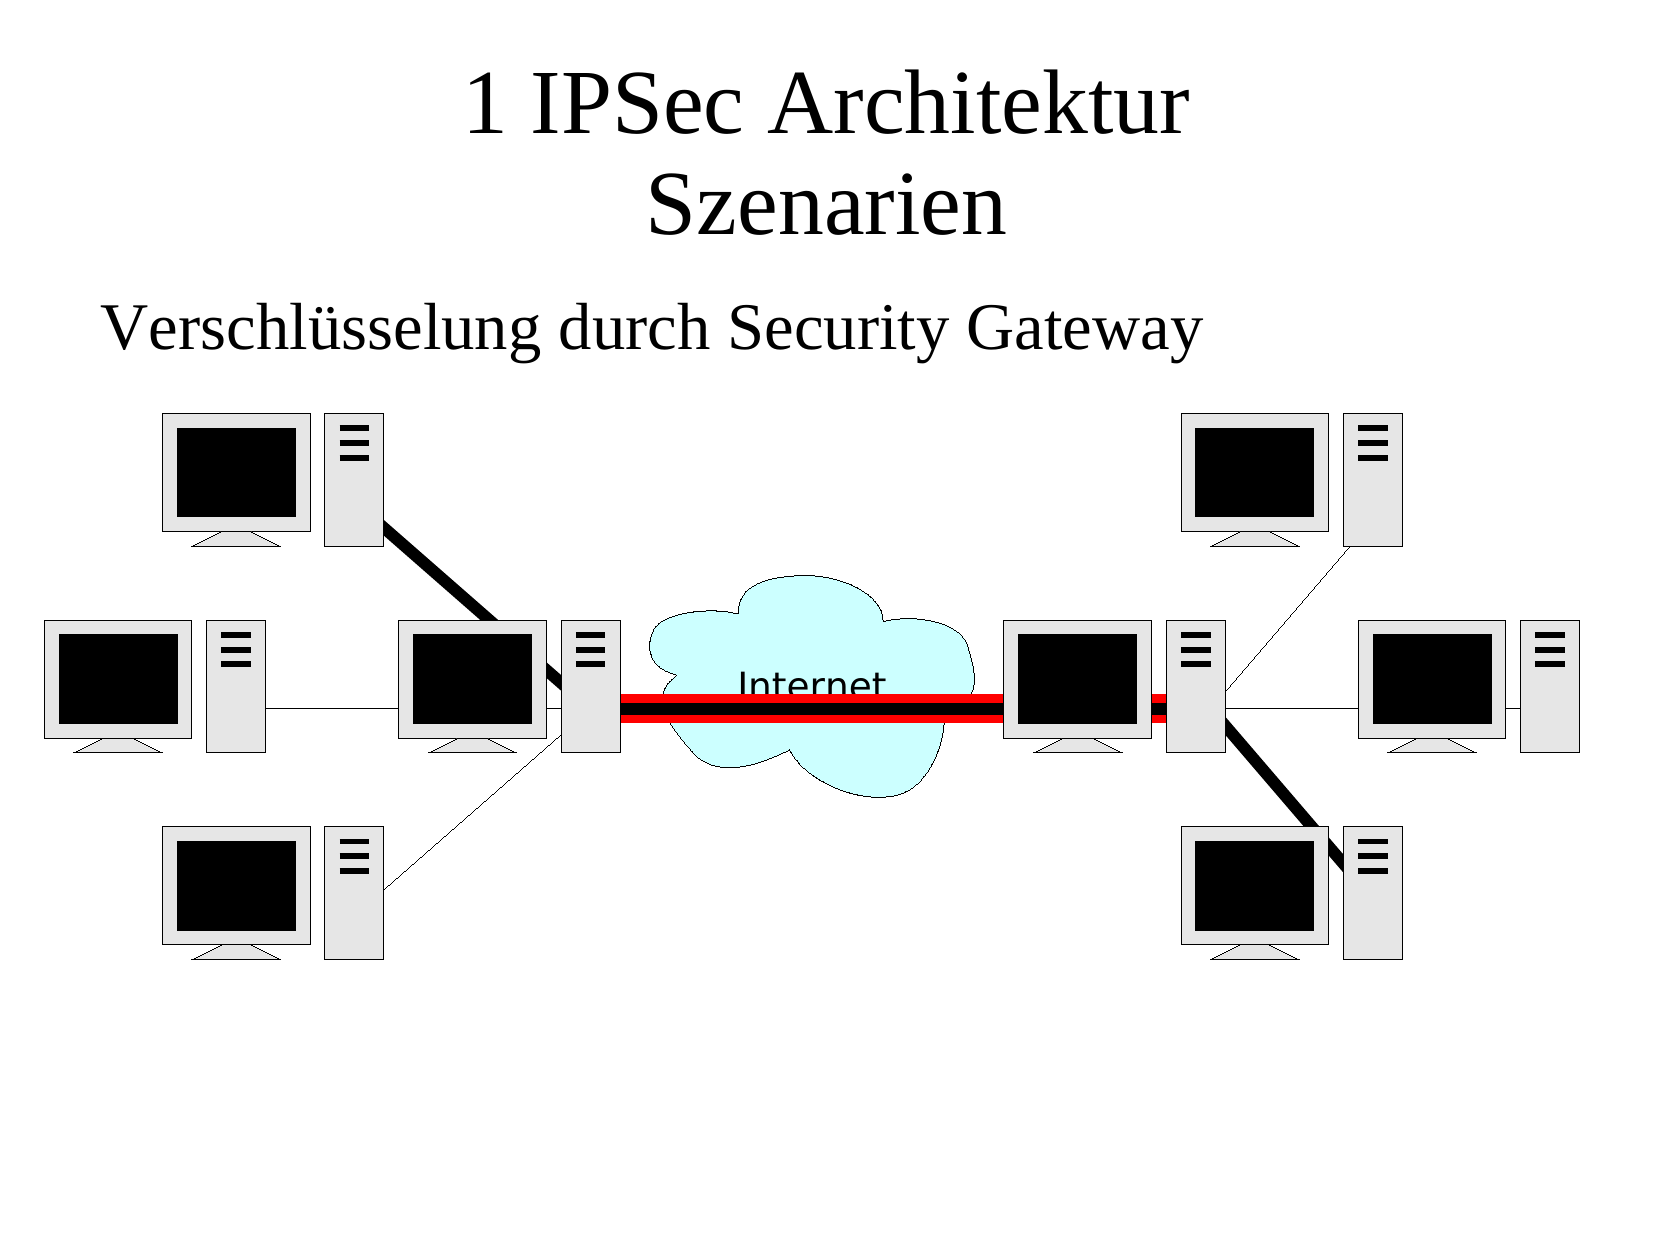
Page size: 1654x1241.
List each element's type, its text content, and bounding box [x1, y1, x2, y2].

text_box [324, 826, 384, 960]
text_box [1166, 620, 1226, 753]
text_box [1520, 620, 1580, 753]
text_box [1181, 826, 1329, 960]
text_box [1343, 826, 1403, 960]
text_box [398, 620, 547, 753]
text_box [162, 826, 311, 960]
text_box [1358, 620, 1506, 753]
title 1 IPSec Architektur Szenarien [82, 49, 1571, 257]
text_box [206, 620, 266, 753]
text_box [162, 413, 311, 547]
text_box [1003, 620, 1152, 753]
text_box [324, 413, 384, 547]
text_box [1181, 413, 1329, 547]
text_box [561, 620, 621, 753]
text_box [44, 620, 192, 753]
list Verschlüsselung durch Security Gateway [82, 290, 1571, 1109]
text_box [1343, 413, 1403, 547]
